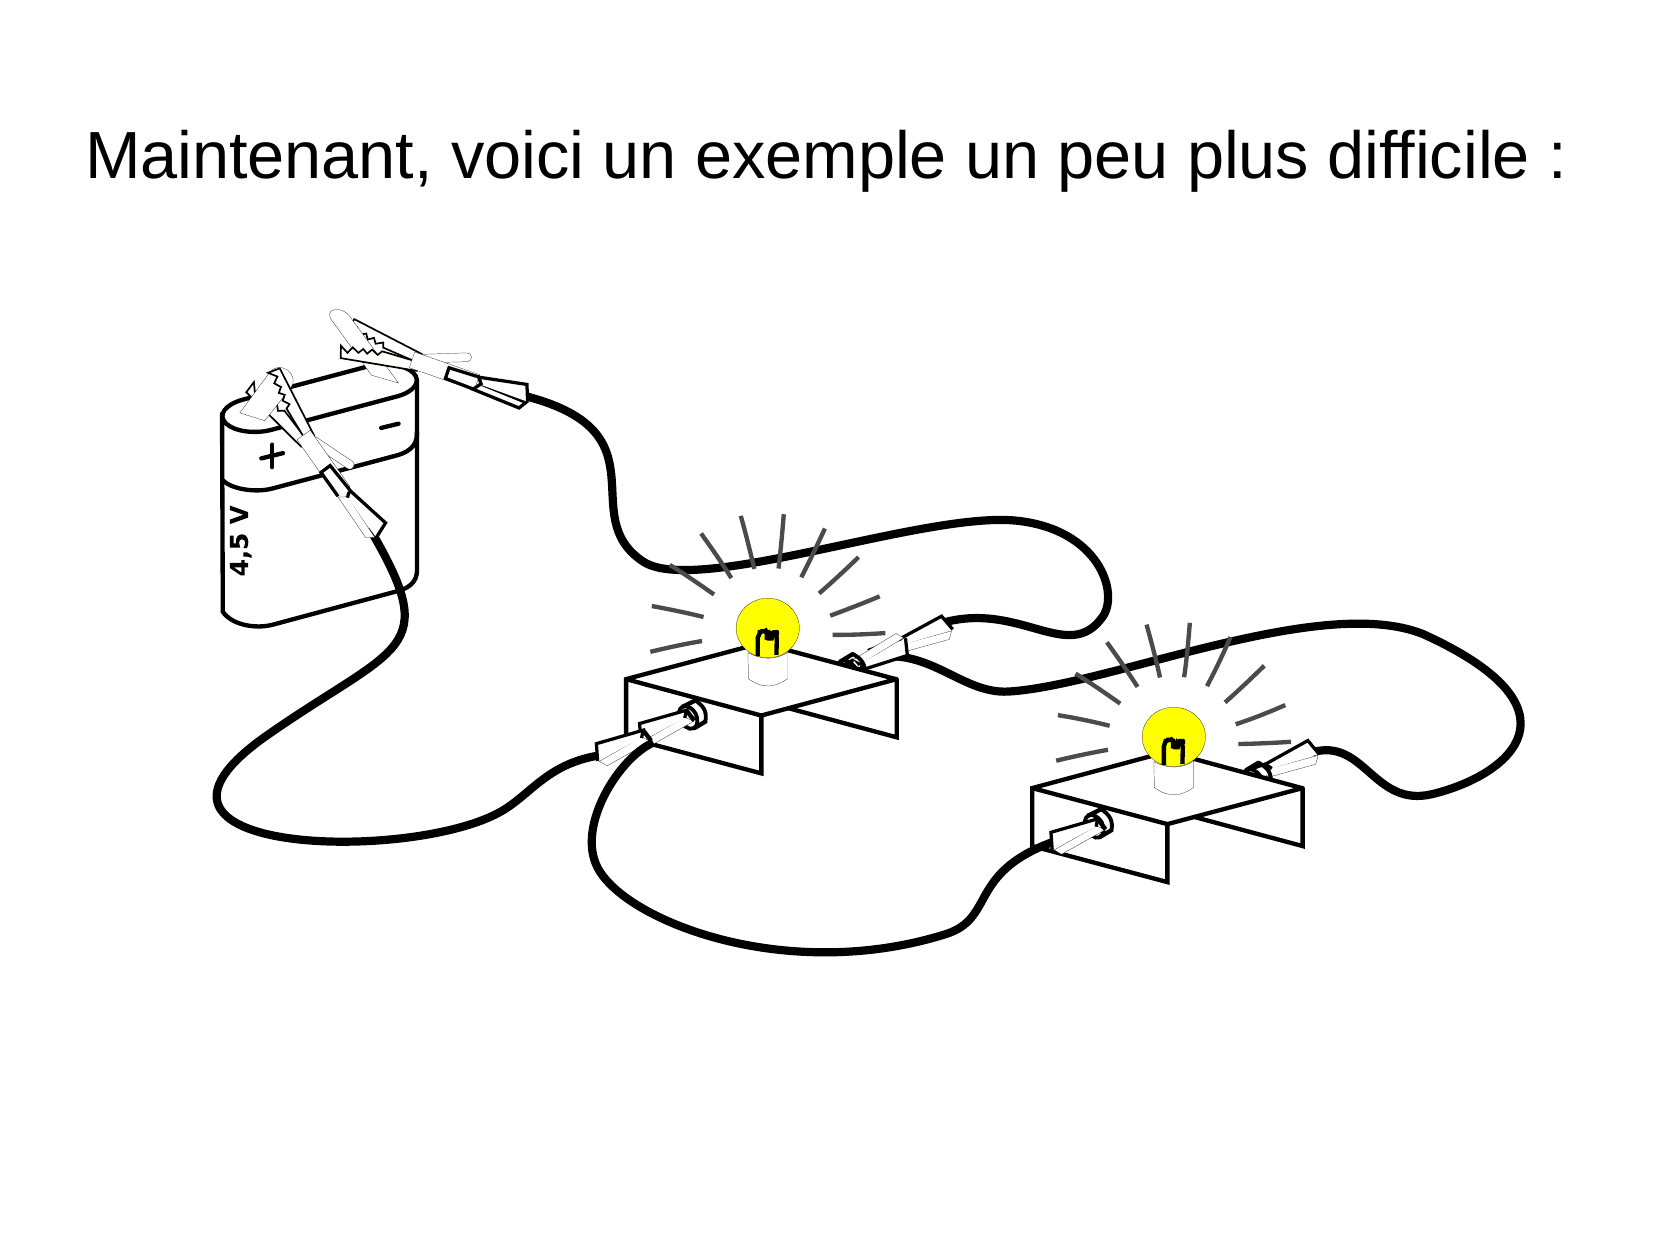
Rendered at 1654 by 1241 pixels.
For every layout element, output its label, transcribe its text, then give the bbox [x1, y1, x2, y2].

picture [212, 307, 1528, 957]
subtitle Maintenant, voici un exemple un peu plus difficile : [82, 49, 1571, 1010]
